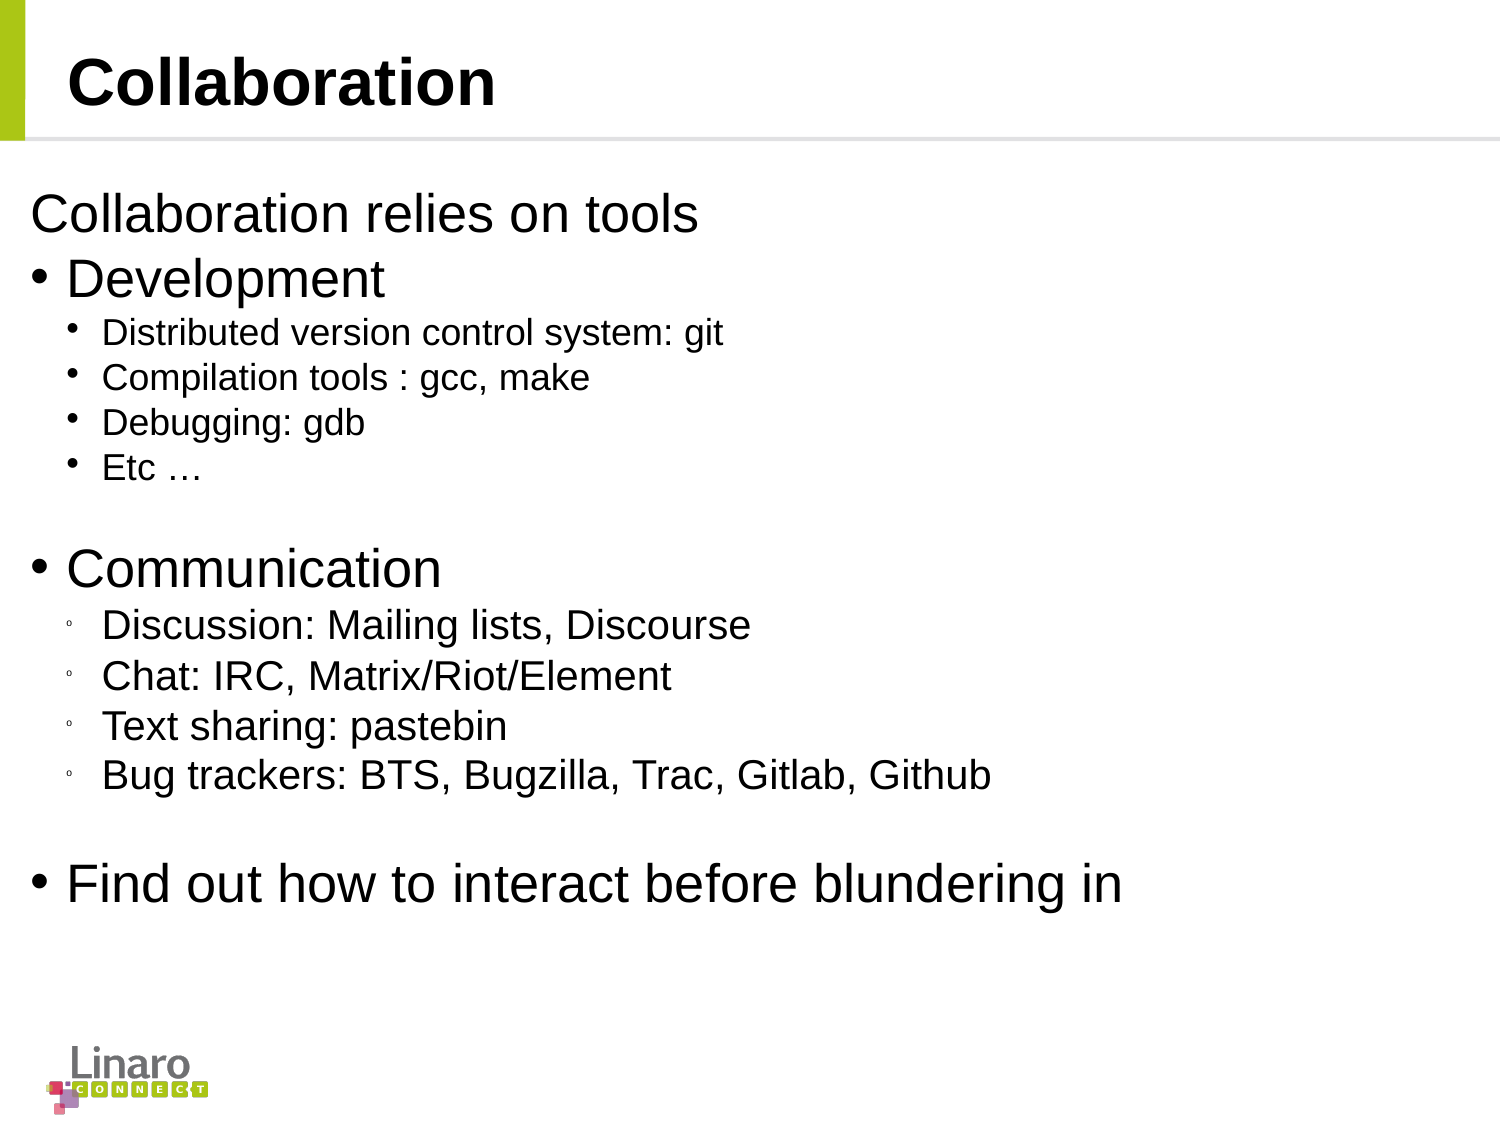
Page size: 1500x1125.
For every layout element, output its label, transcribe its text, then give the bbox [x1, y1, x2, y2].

text_box Collaboration [53, 23, 1465, 136]
text_box Collaboration relies on tools Development Distributed version control system: git Compilation tools : gcc, make Debugging: gdb Etc … Communication Discussion: Mailing lists, Discourse Chat: IRC, Matrix/Riot/Element Text sharing: pastebin Bug trackers: BTS, Bugzilla, Trac, Gitlab, Github Find out how to interact before blundering in [16, 163, 1482, 1038]
picture [39, 1041, 216, 1119]
